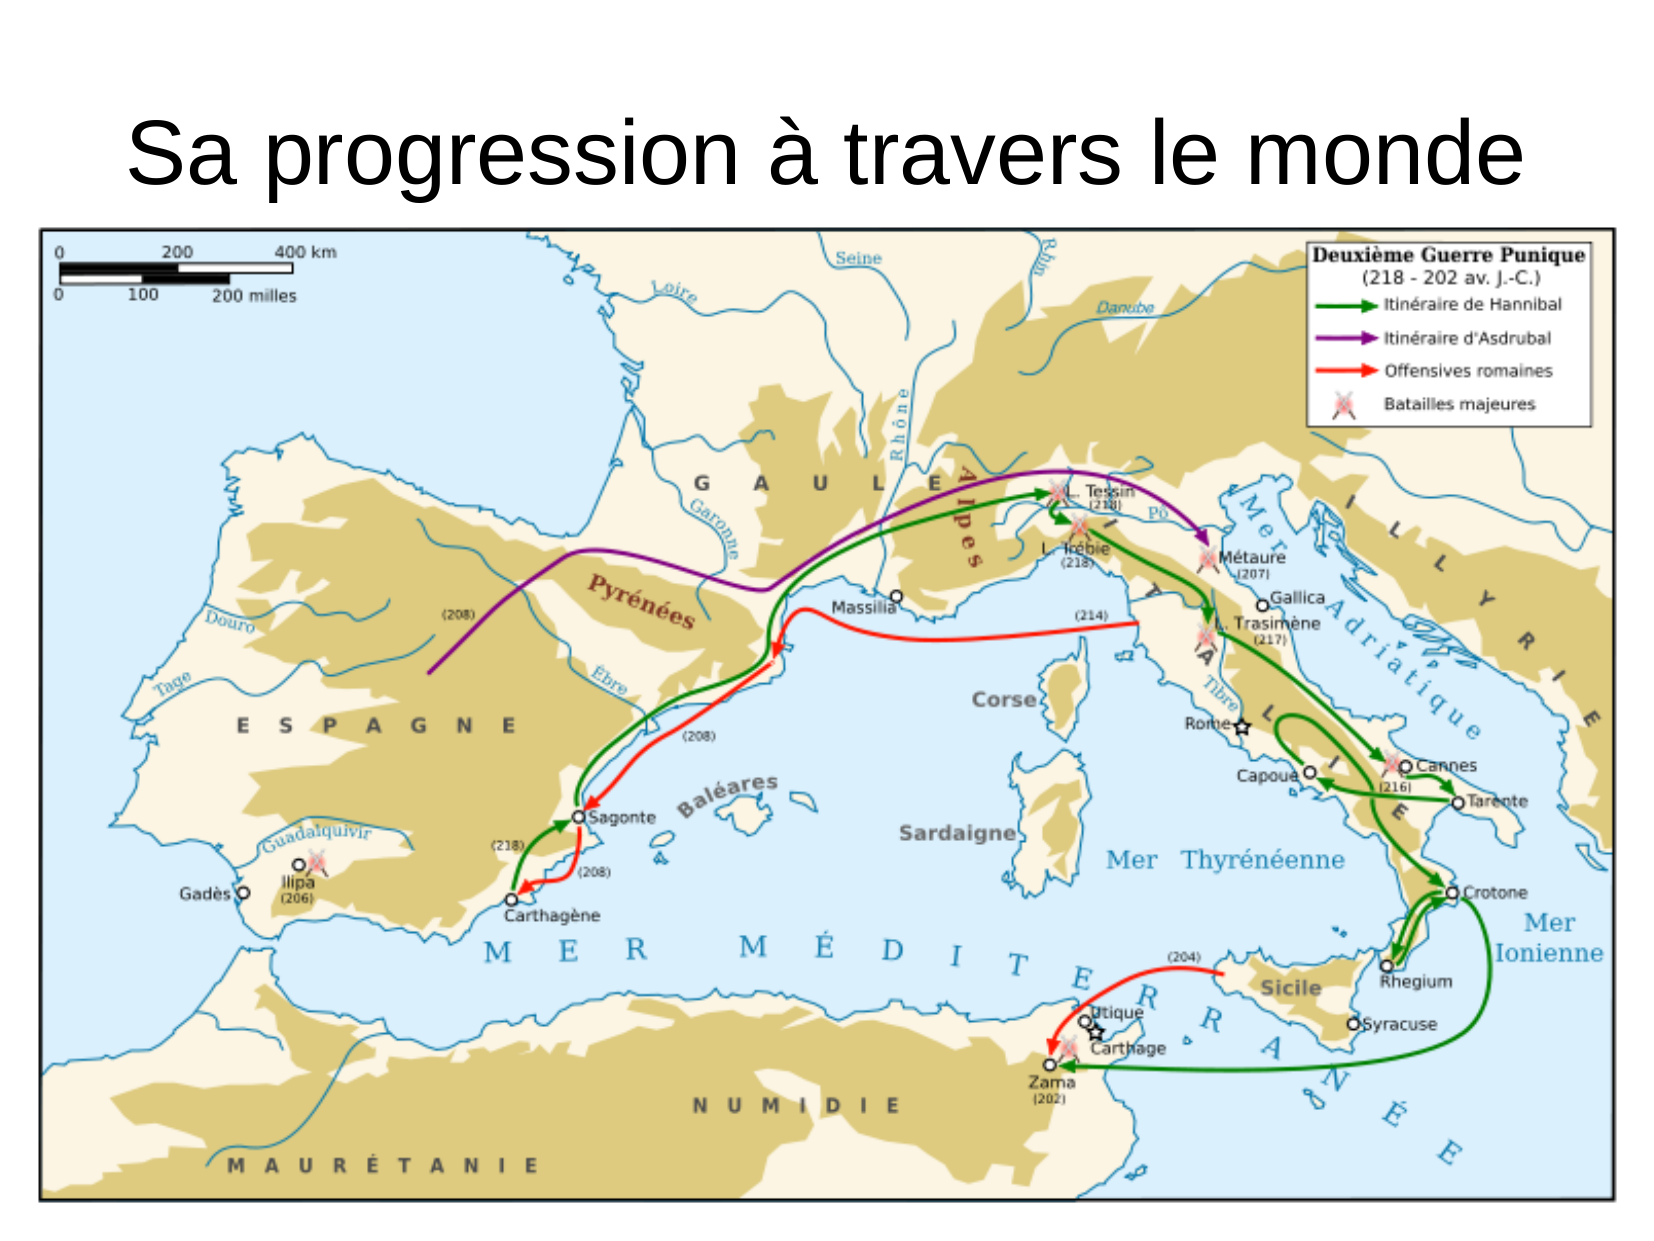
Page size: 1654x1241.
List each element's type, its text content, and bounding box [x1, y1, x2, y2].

title Sa progression à travers le monde [82, 49, 1571, 224]
picture [35, 224, 1619, 1205]
